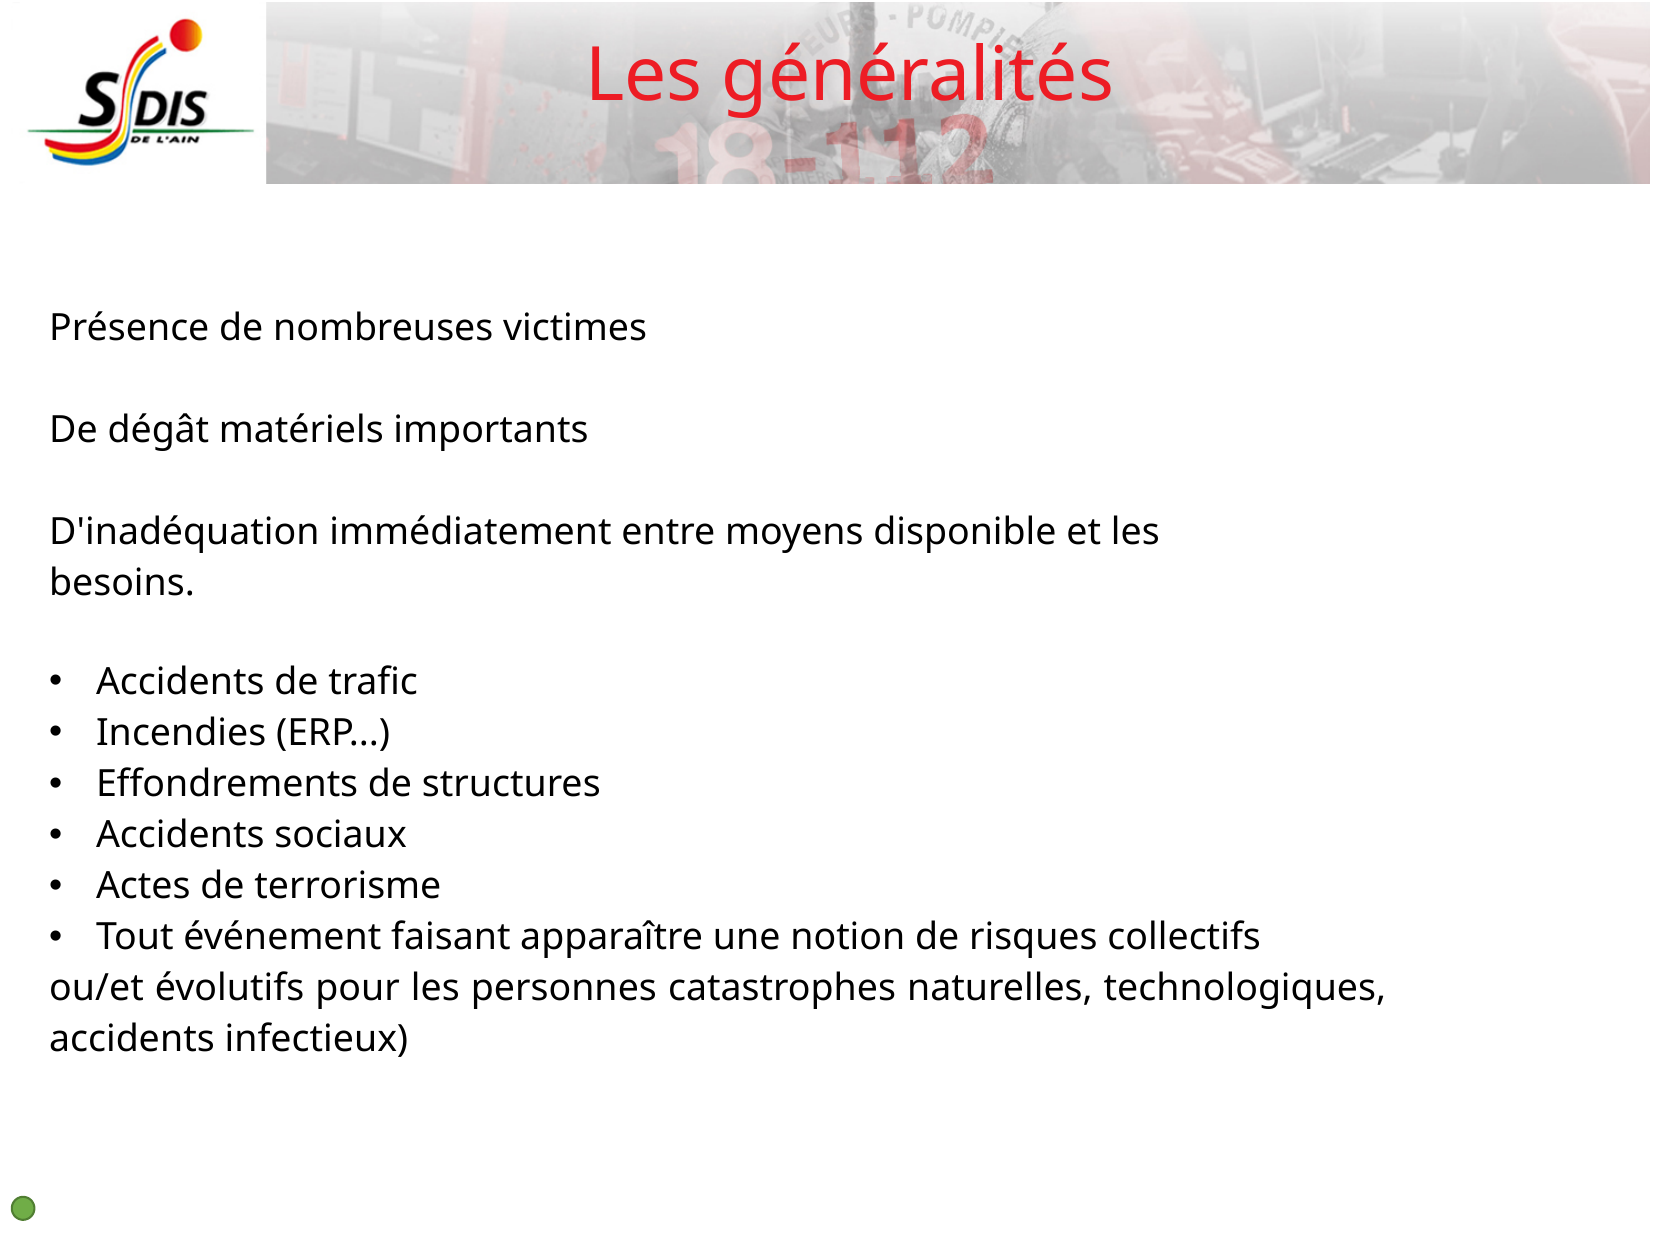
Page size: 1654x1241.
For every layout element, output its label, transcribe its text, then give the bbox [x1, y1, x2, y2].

title Les généralités [68, 25, 1632, 117]
text_box Accidents de trafic Incendies (ERP...) Effondrements de structures Accidents sociaux Actes de terrorisme Tout événement faisant apparaître une notion de risques collectifs ou/et évolutifs pour les personnes catastrophes naturelles, technologiques, accidents infectieux) [34, 647, 1499, 1130]
text_box [11, 1196, 35, 1220]
text_box Présence de nombreuses victimes De dégât matériels importants D'inadéquation immédiatement entre moyens disponible et les besoins. [34, 293, 1289, 537]
picture [11, 2, 1650, 184]
